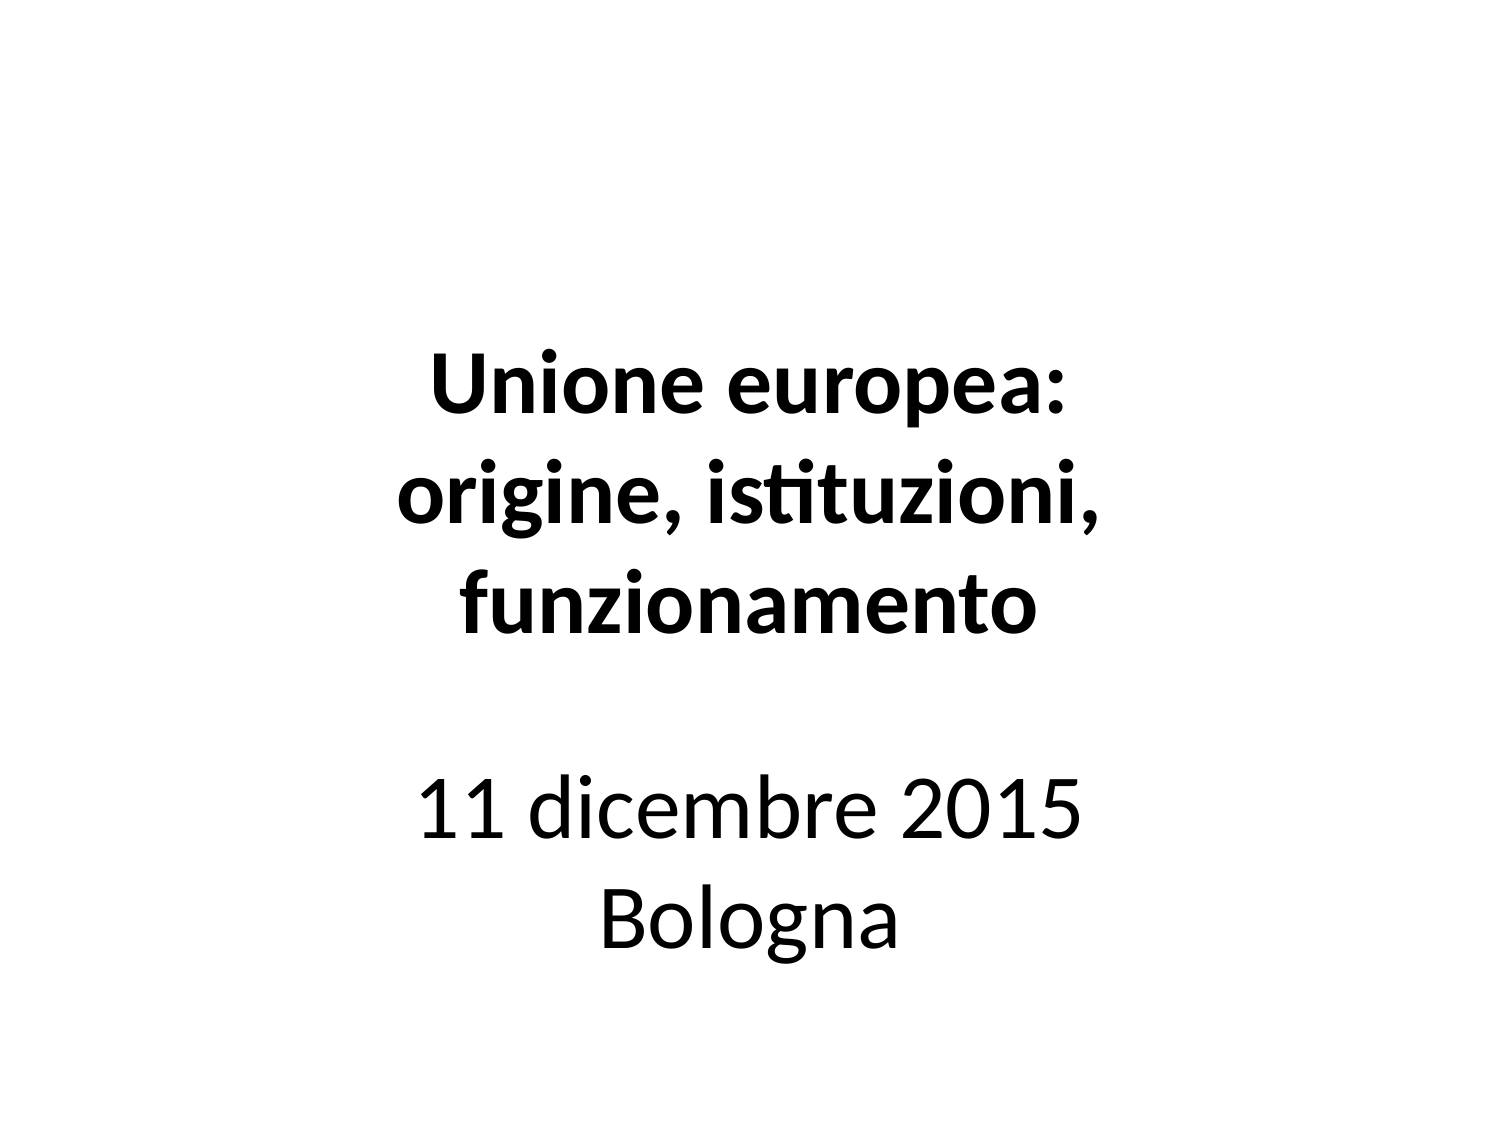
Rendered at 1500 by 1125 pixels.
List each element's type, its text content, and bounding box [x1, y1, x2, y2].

subtitle 11 dicembre 2015 Bologna [225, 739, 1275, 925]
title Unione europea: origine, istituzioni, funzionamento [112, 314, 1388, 556]
